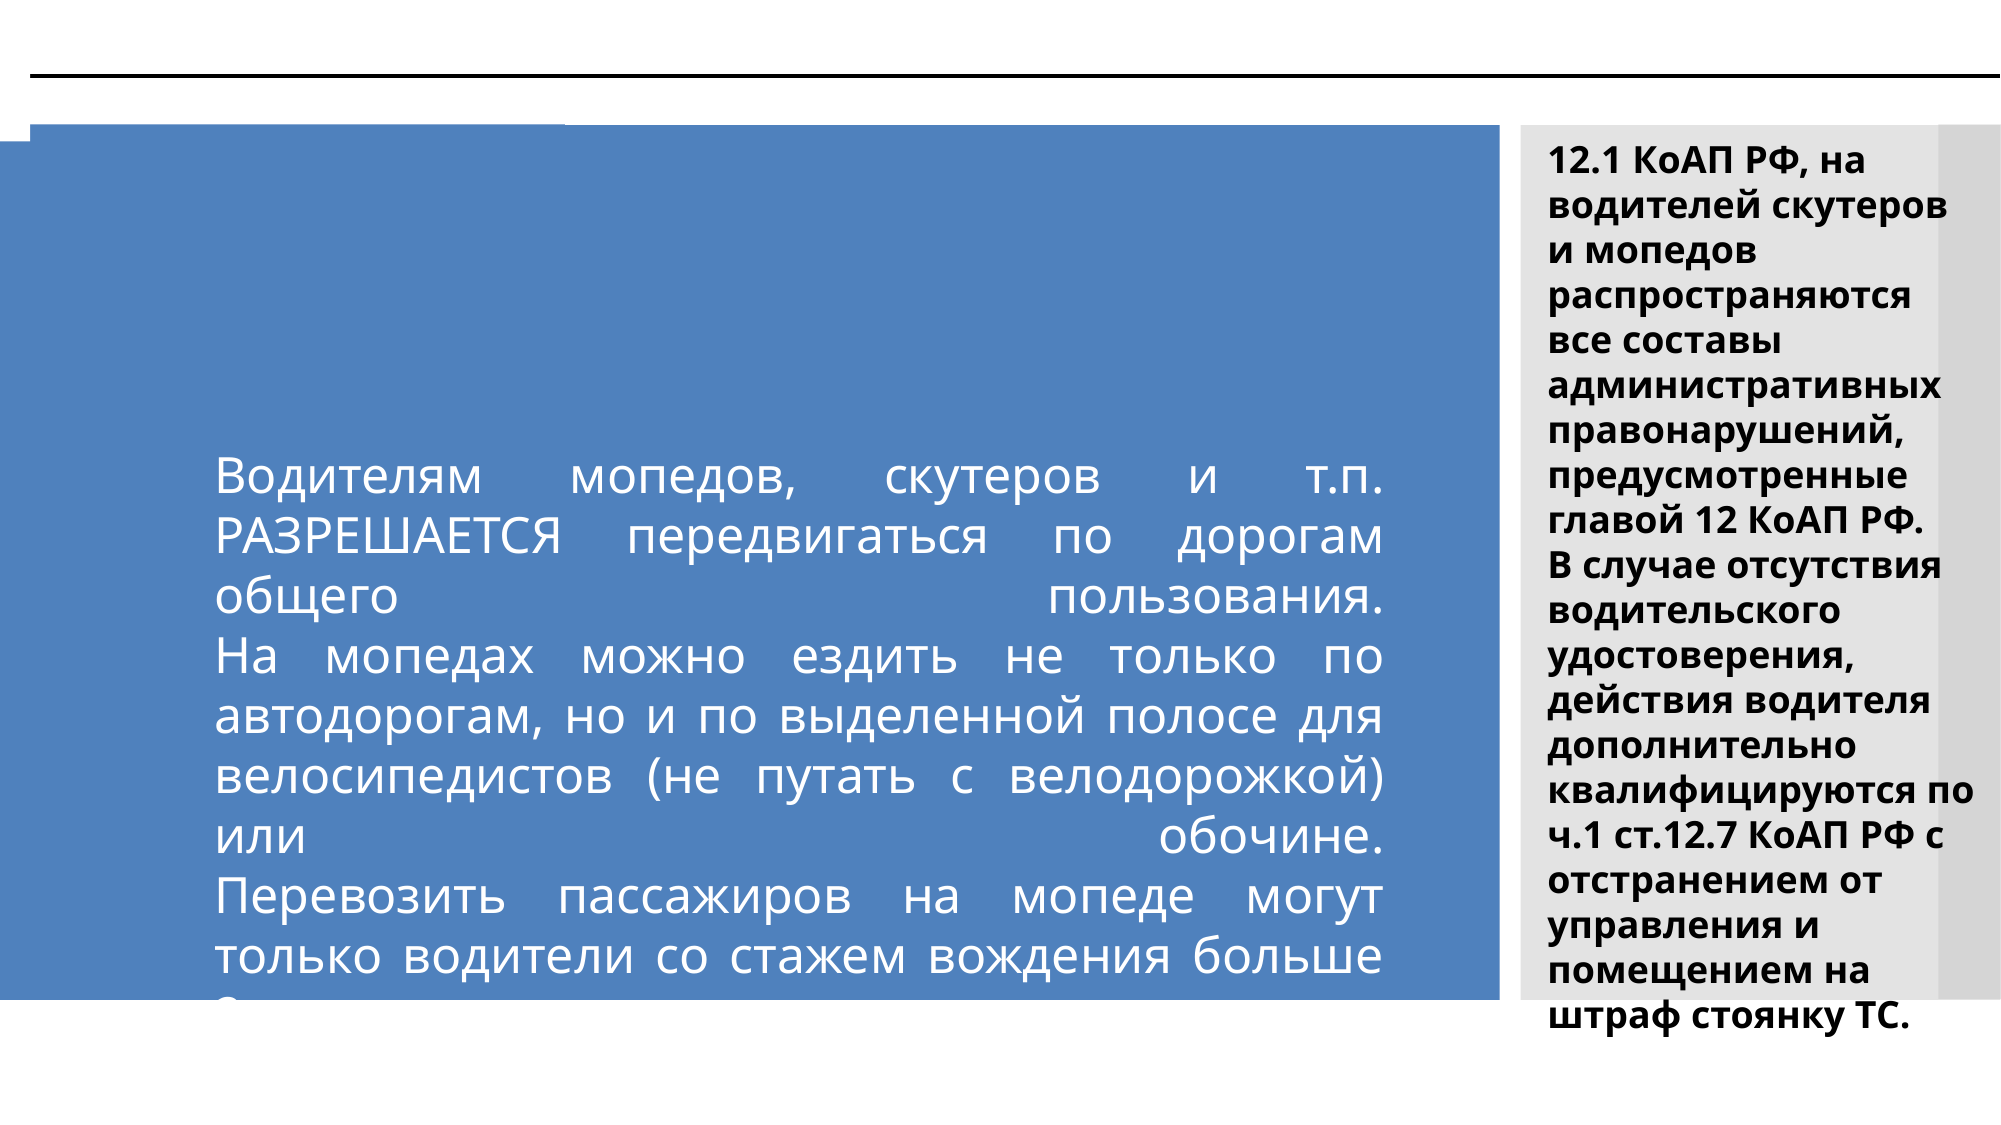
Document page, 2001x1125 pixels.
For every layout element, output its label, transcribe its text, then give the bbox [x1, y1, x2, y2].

title Водителям мопедов, скутеров и т.п. РАЗРЕШАЕТСЯ передвигаться по дорогам общего пользования. На мопедах можно ездить не только по автодорогам, но и по выделенной полосе для велосипедистов (не путать с велодорожкой) или обочине. Перевозить пассажиров на мопеде могут только водители со стажем вождения больше 2 лет Если конструкция мопеда не предусматривает отдельного места для пассажира, то перевозить других людей запрещено совсем. [199, 435, 1400, 952]
text_box [0, 13, 2000, 142]
text_box 12.1 КоАП РФ, на водителей скутеров и мопедов распространяются все составы административных правонарушений, предусмотренные главой 12 КоАП РФ. В случае отсутствия водительского удостоверения, действия водителя дополнительно квалифицируются по ч.1 ст.12.7 КоАП РФ с отстранением от управления и помещением на штраф стоянку ТС. [1532, 128, 2000, 1044]
